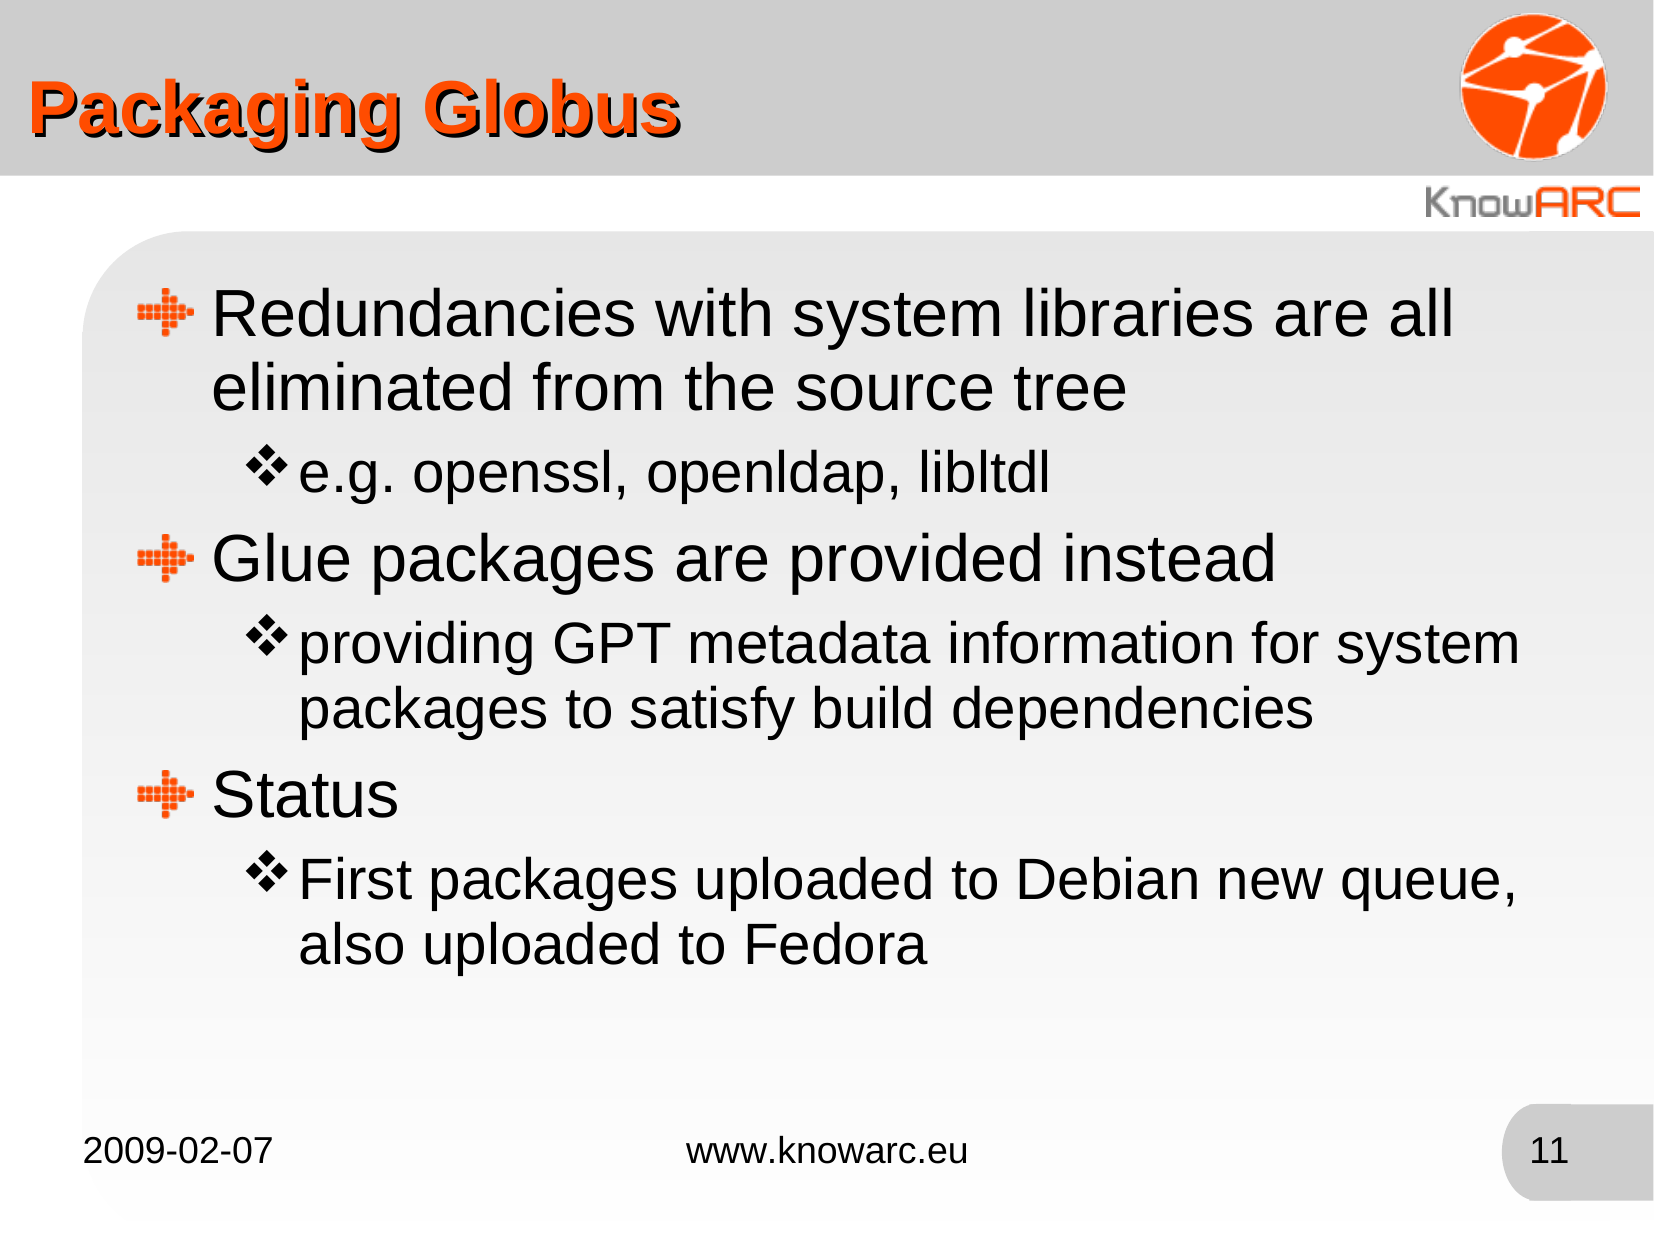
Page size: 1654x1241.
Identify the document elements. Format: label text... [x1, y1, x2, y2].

list Redundancies with system libraries are all eliminated from the source tree e.g. openssl, openldap, libltdl Glue packages are provided instead providing GPT metadata information for system packages to satisfy build dependencies Status First packages uploaded to Debian new queue, also uploaded to Fedora [137, 275, 1571, 977]
title Packaging Globus [27, 0, 1365, 216]
picture [1426, 13, 1640, 217]
